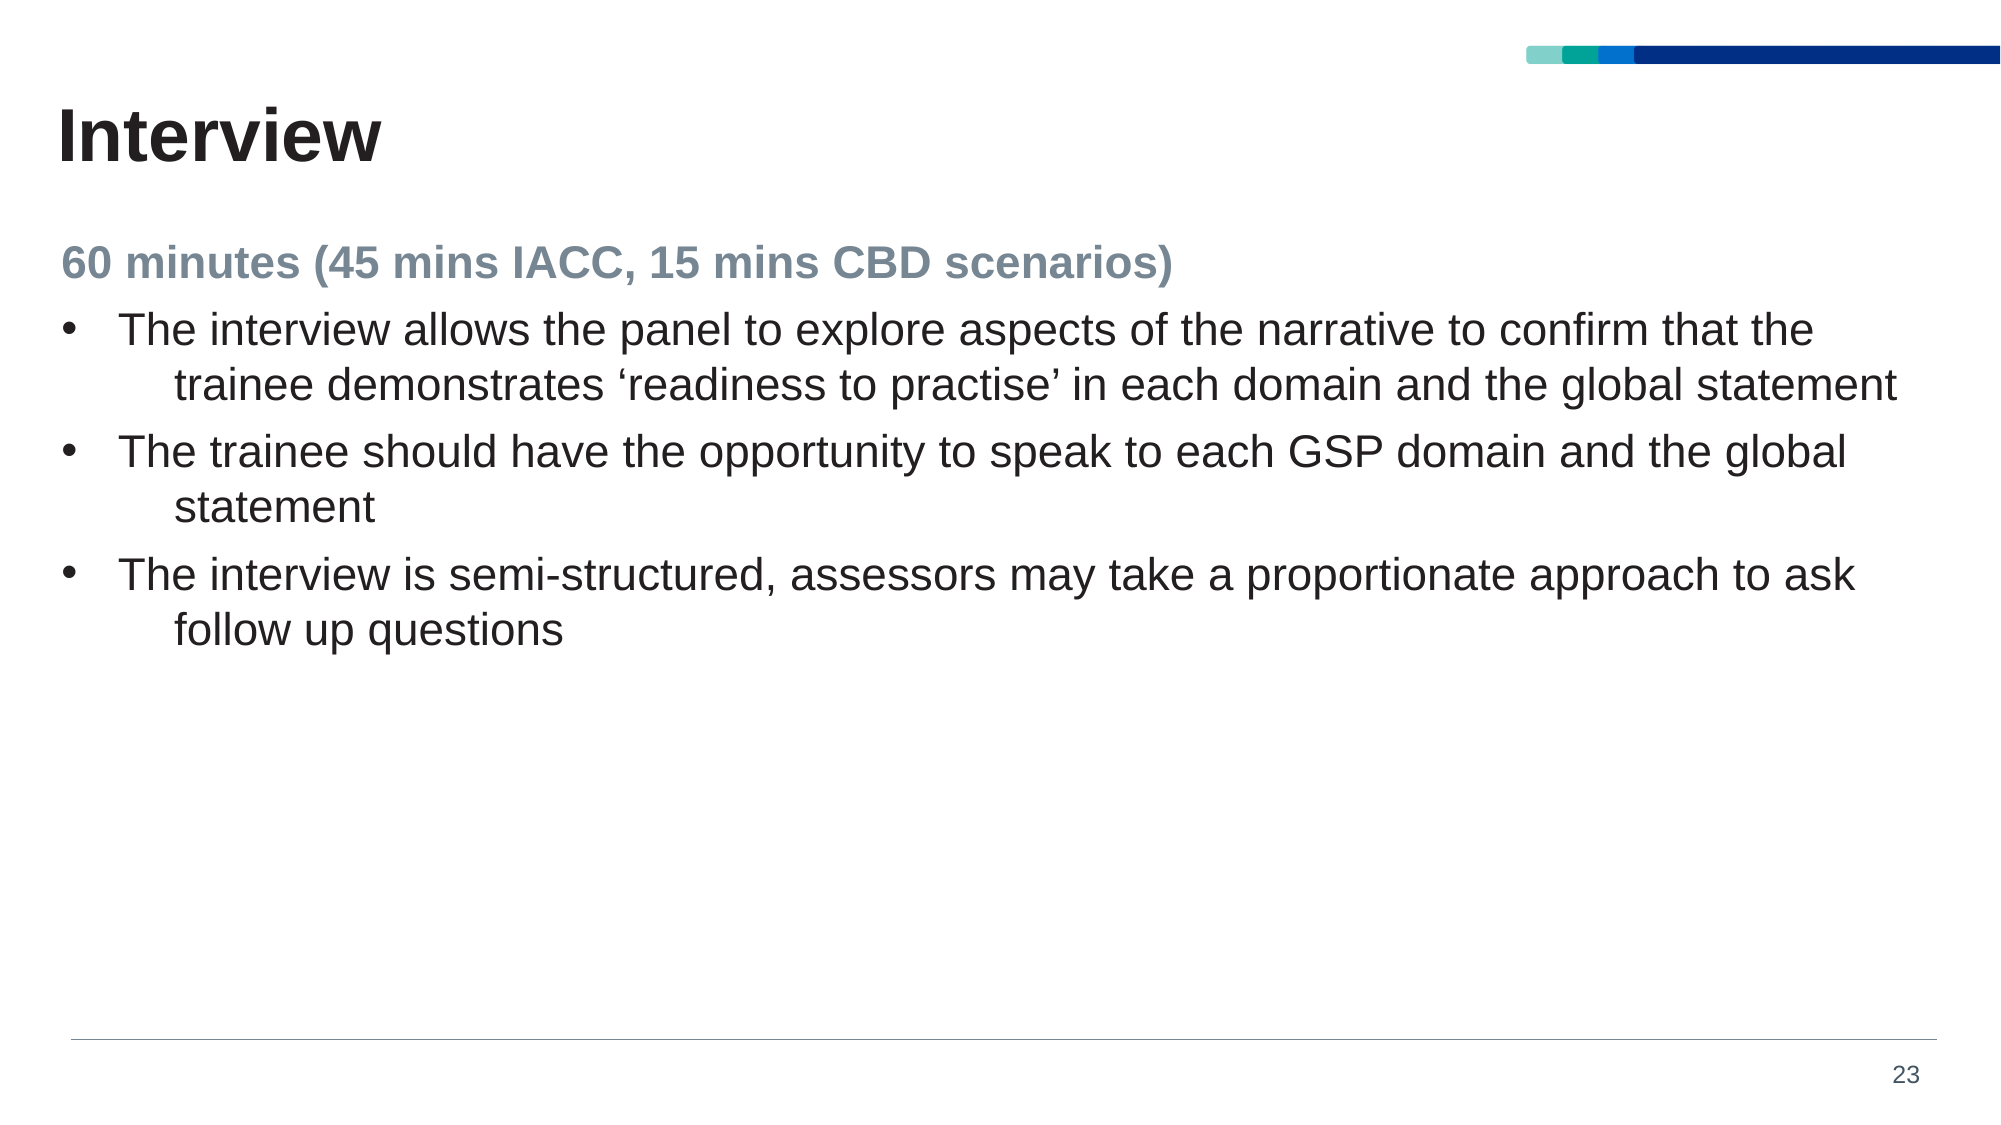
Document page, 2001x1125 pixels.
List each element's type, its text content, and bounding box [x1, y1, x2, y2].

title Interview [56, 66, 1928, 209]
list 60 minutes (45 mins IACC, 15 mins CBD scenarios) The interview allows the panel to explore aspects of the narrative to confirm that the trainee demonstrates ‘readiness to practise’ in each domain and the global statement The trainee should have the opportunity to speak to each GSP domain and the global statement The interview is semi-structured, assessors may take a proportionate approach to ask follow up questions [61, 232, 1933, 893]
